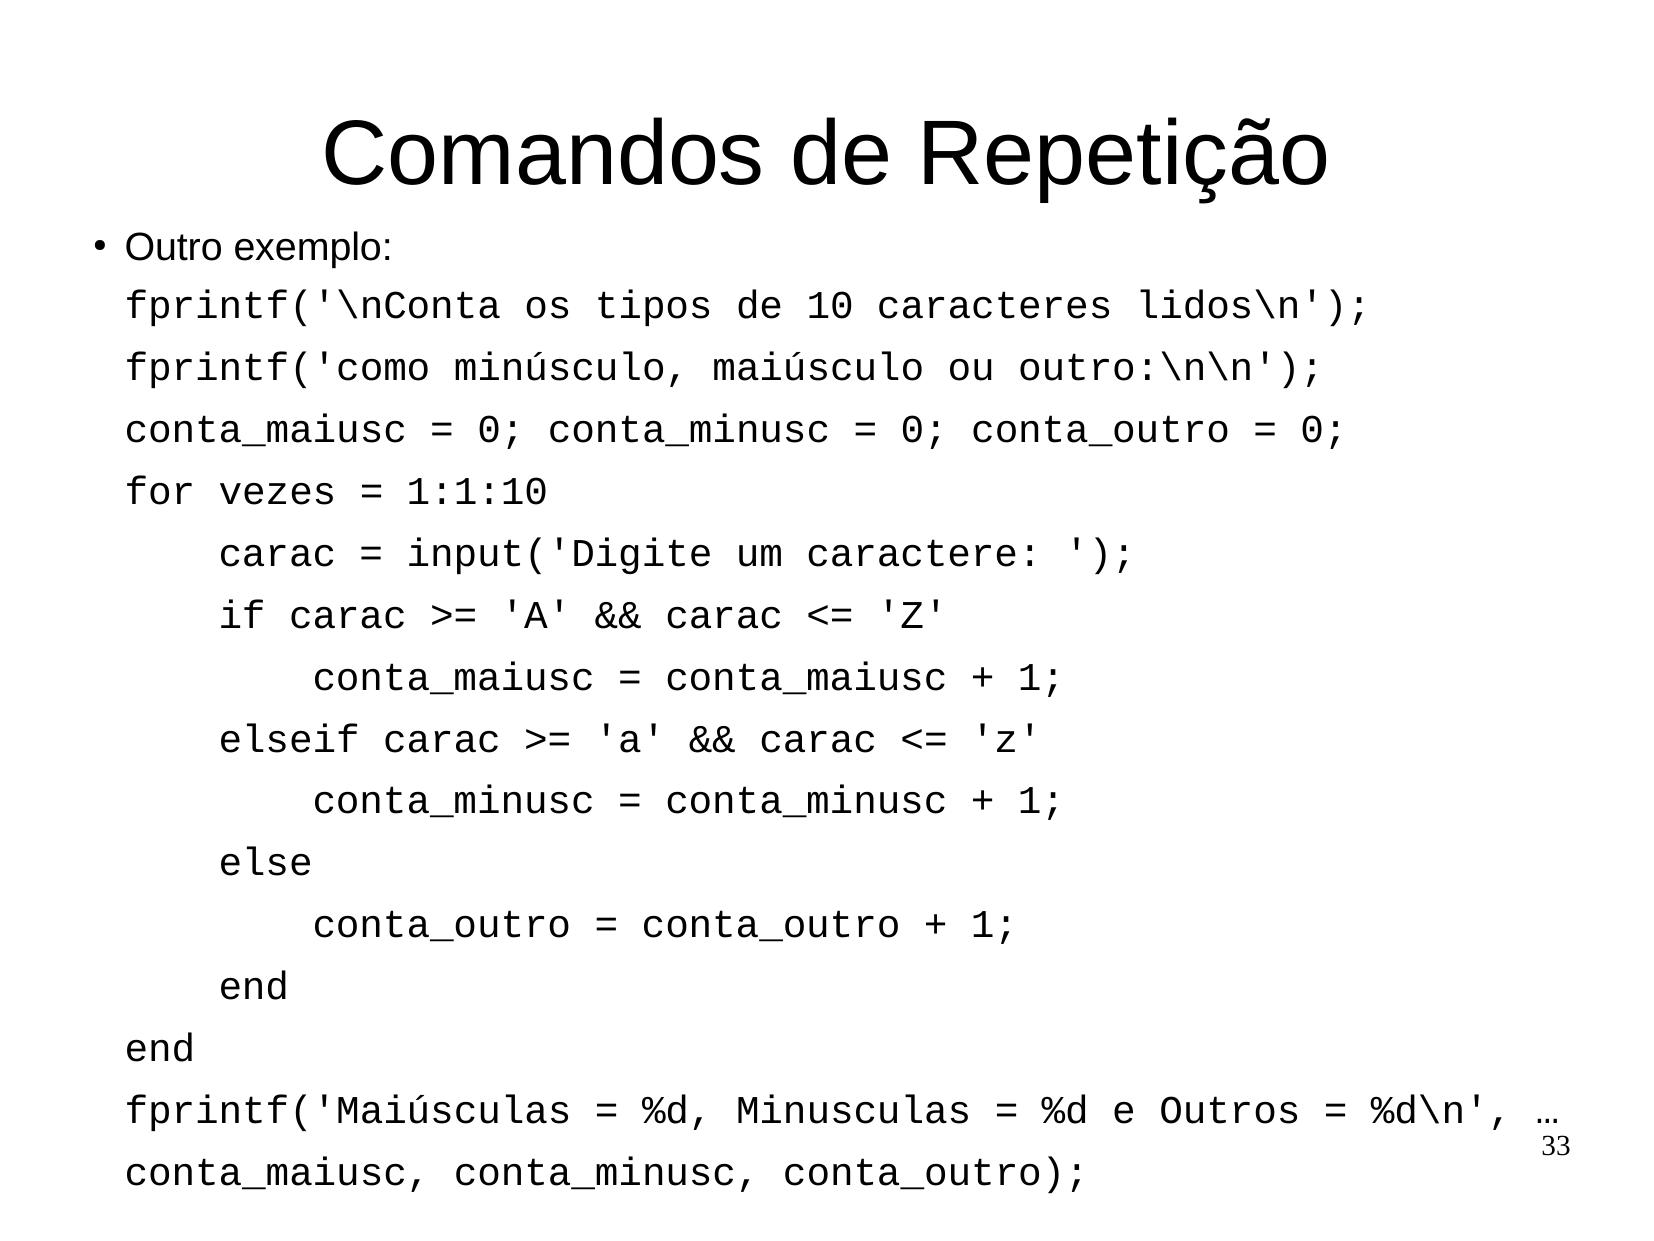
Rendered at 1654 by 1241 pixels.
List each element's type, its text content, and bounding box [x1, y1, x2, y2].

list Outro exemplo: fprintf('\nConta os tipos de 10 caracteres lidos\n'); fprintf('como minúsculo, maiúsculo ou outro:\n\n'); conta_maiusc = 0; conta_minusc = 0; conta_outro = 0; for vezes = 1:1:10 carac = input('Digite um caractere: '); if carac >= 'A' && carac <= 'Z' conta_maiusc = conta_maiusc + 1; elseif carac >= 'a' && carac <= 'z' conta_minusc = conta_minusc + 1; else conta_outro = conta_outro + 1; end end fprintf('Maiúsculas = %d, Minusculas = %d e Outros = %d\n', … conta_maiusc, conta_minusc, conta_outro); [82, 224, 1571, 1205]
title Comandos de Repetição [82, 49, 1571, 224]
